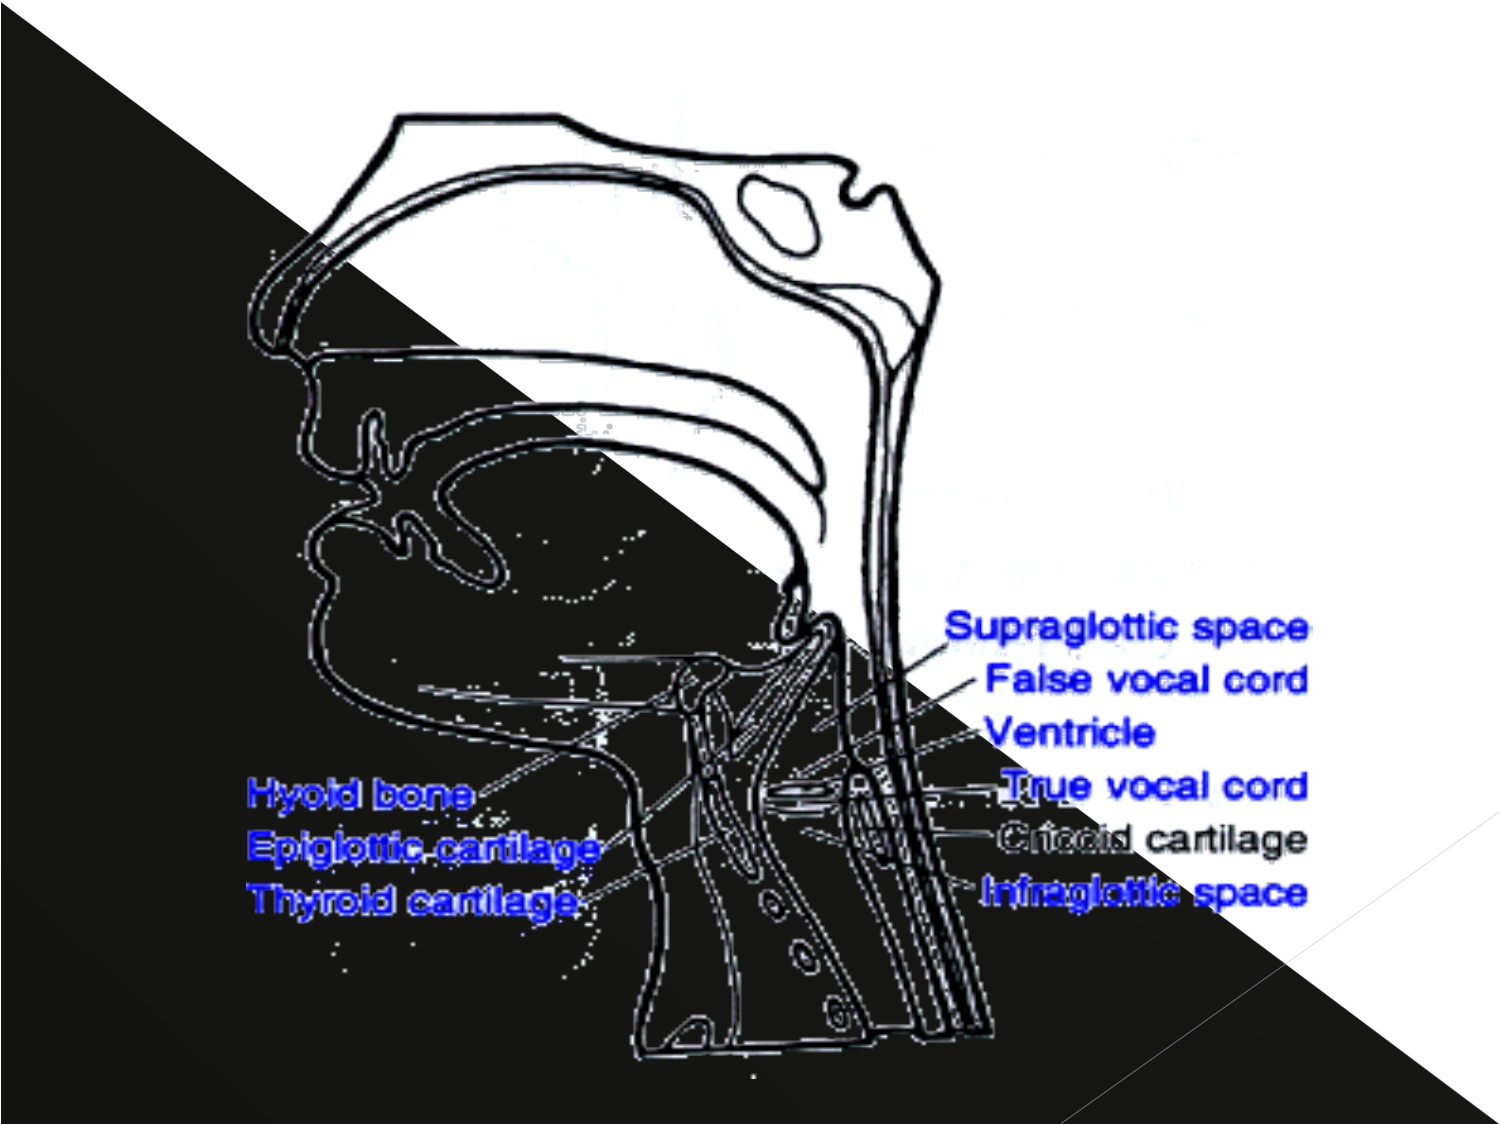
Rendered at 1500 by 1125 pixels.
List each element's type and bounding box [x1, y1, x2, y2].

picture [246, 93, 1313, 1079]
